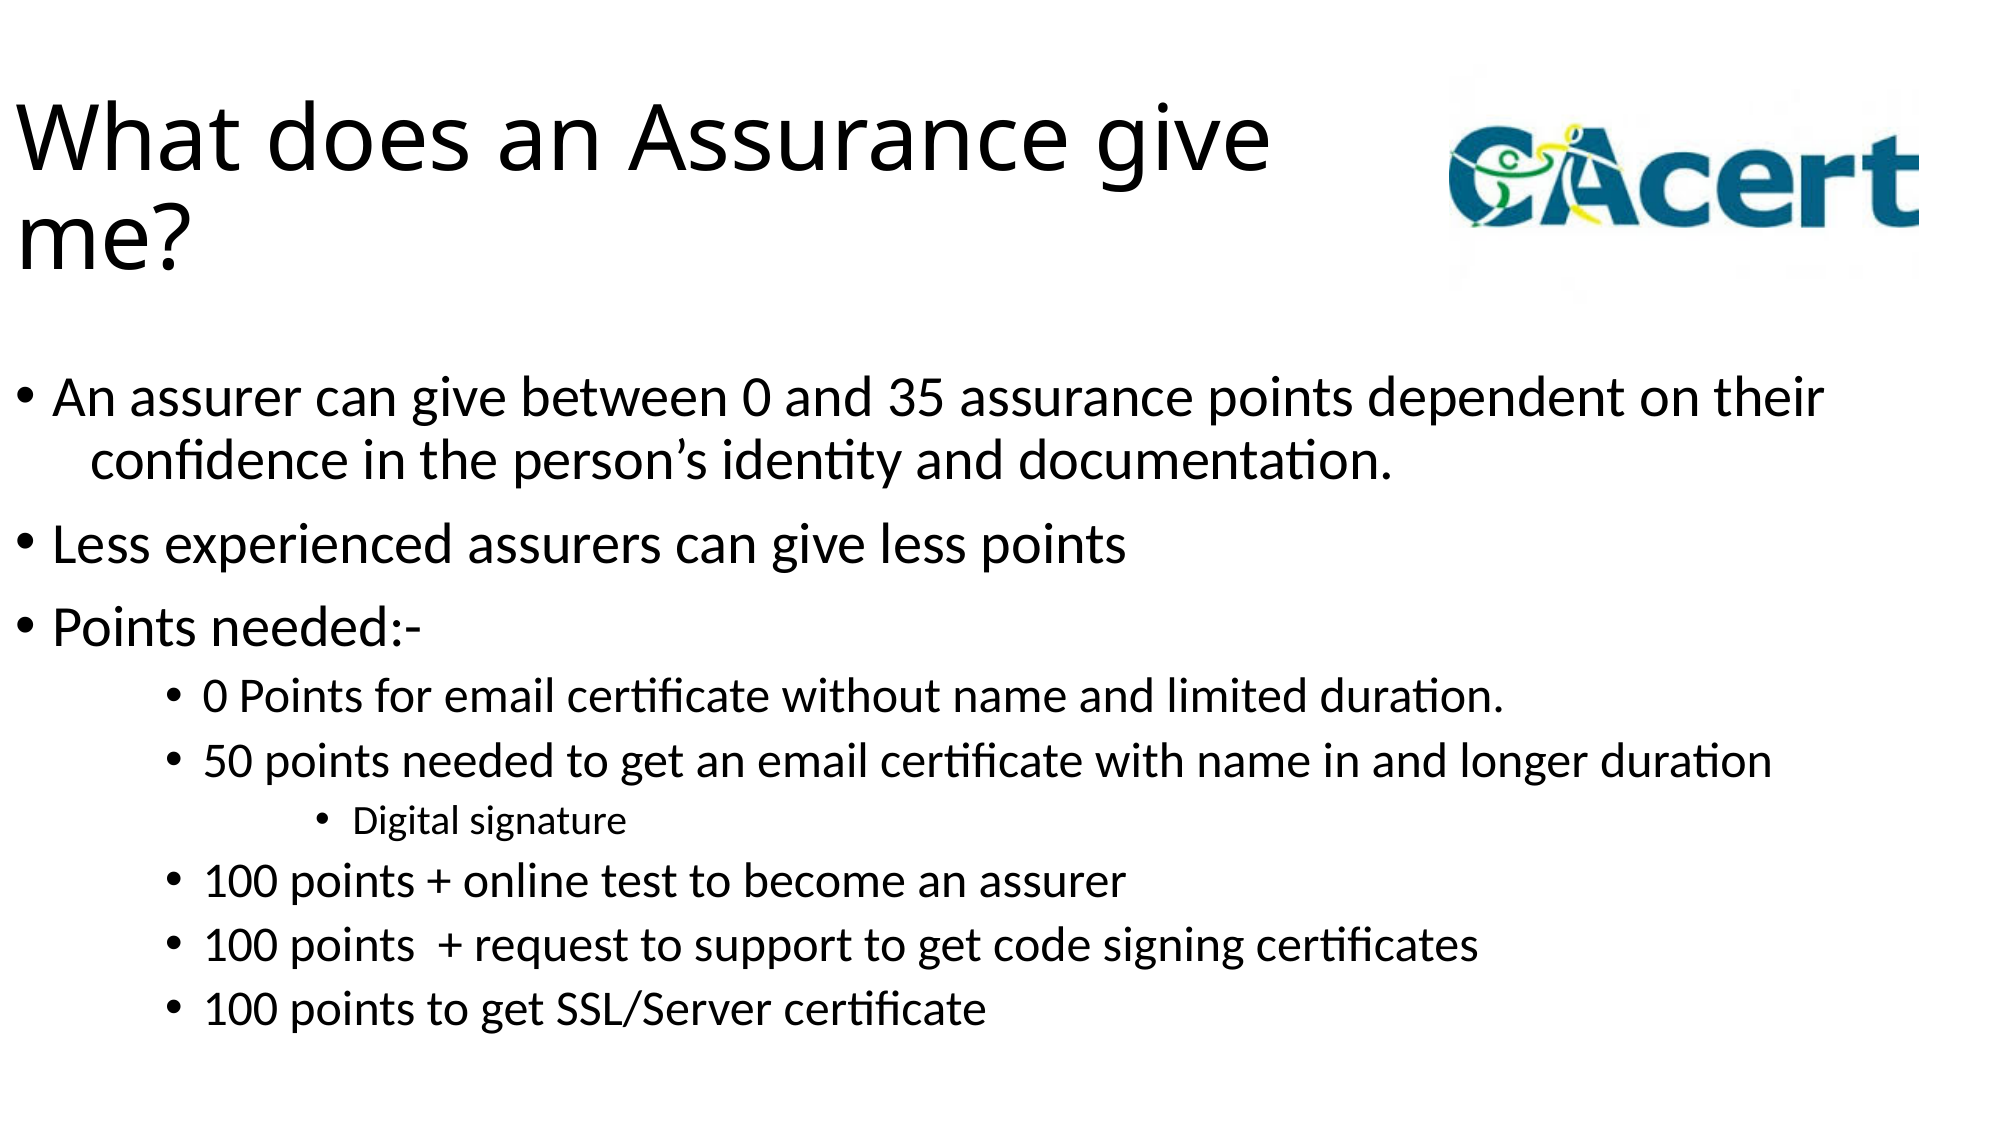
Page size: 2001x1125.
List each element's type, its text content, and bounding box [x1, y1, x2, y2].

list An assurer can give between 0 and 35 assurance points dependent on their confidence in the person’s identity and documentation. Less experienced assurers can give less points Points needed:- 0 Points for email certificate without name and limited duration. 50 points needed to get an email certificate with name in and longer duration Digital signature 100 points + online test to become an assurer 100 points + request to support to get code signing certificates 100 points to get SSL/Server certificate [0, 358, 1929, 1073]
title What does an Assurance give me? [0, 81, 1371, 300]
